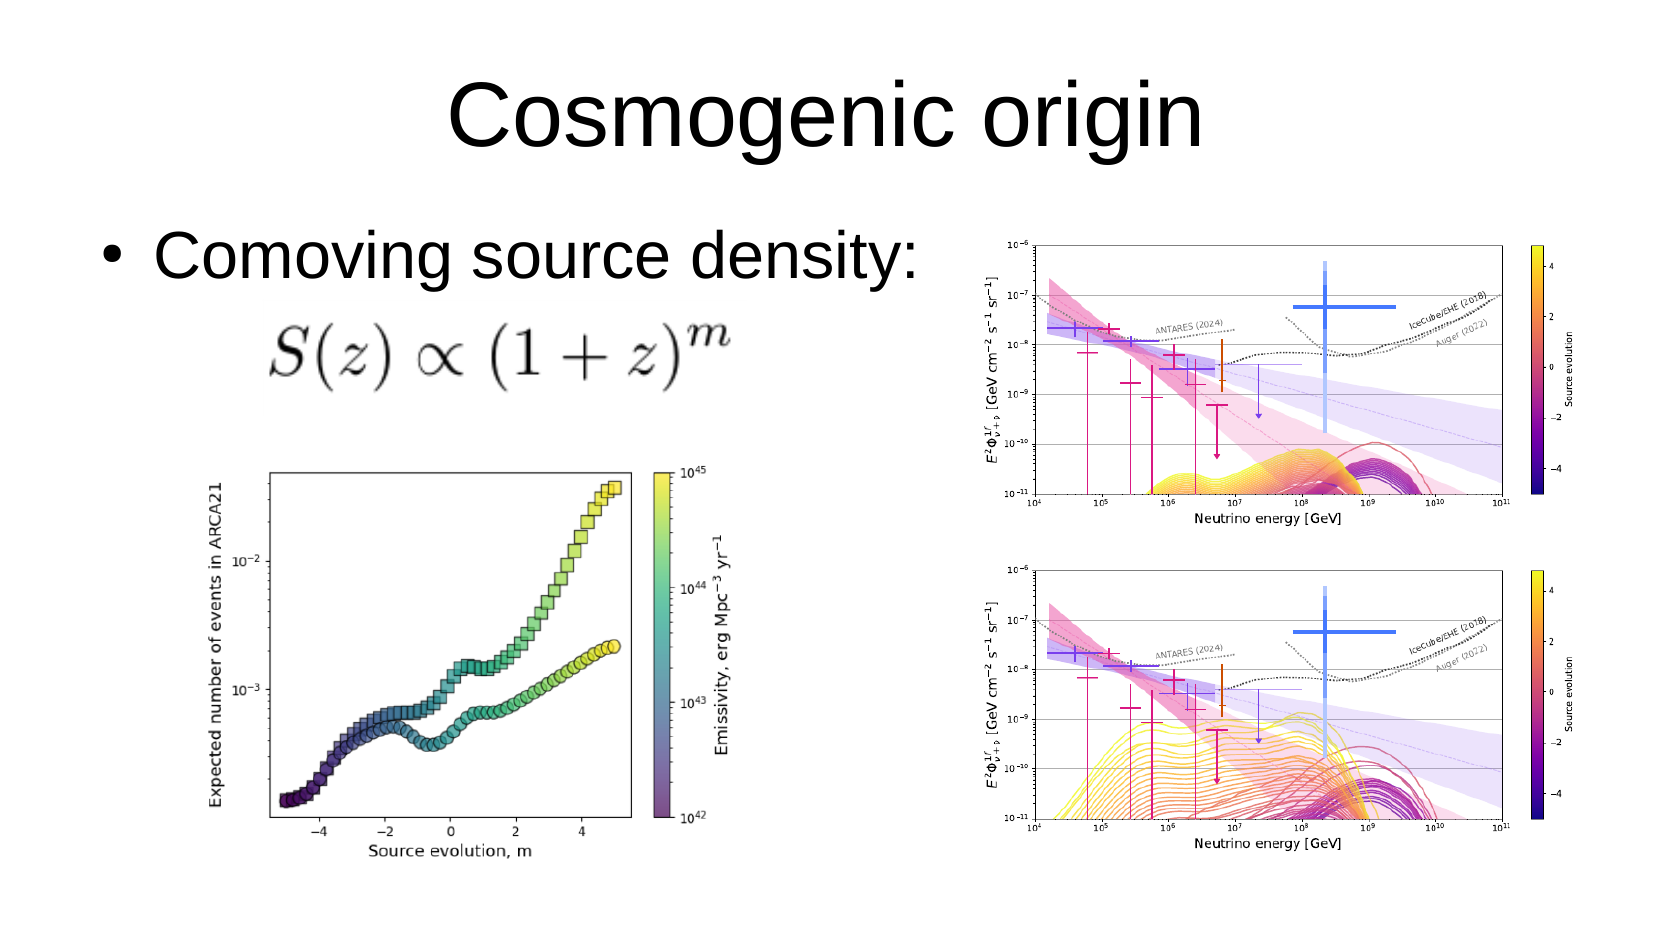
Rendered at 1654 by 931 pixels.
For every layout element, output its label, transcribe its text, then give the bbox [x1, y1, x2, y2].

picture [975, 224, 1594, 863]
picture [262, 299, 747, 416]
picture [187, 453, 751, 863]
list Comoving source density: [82, 217, 938, 338]
title Cosmogenic origin [82, 37, 1571, 193]
